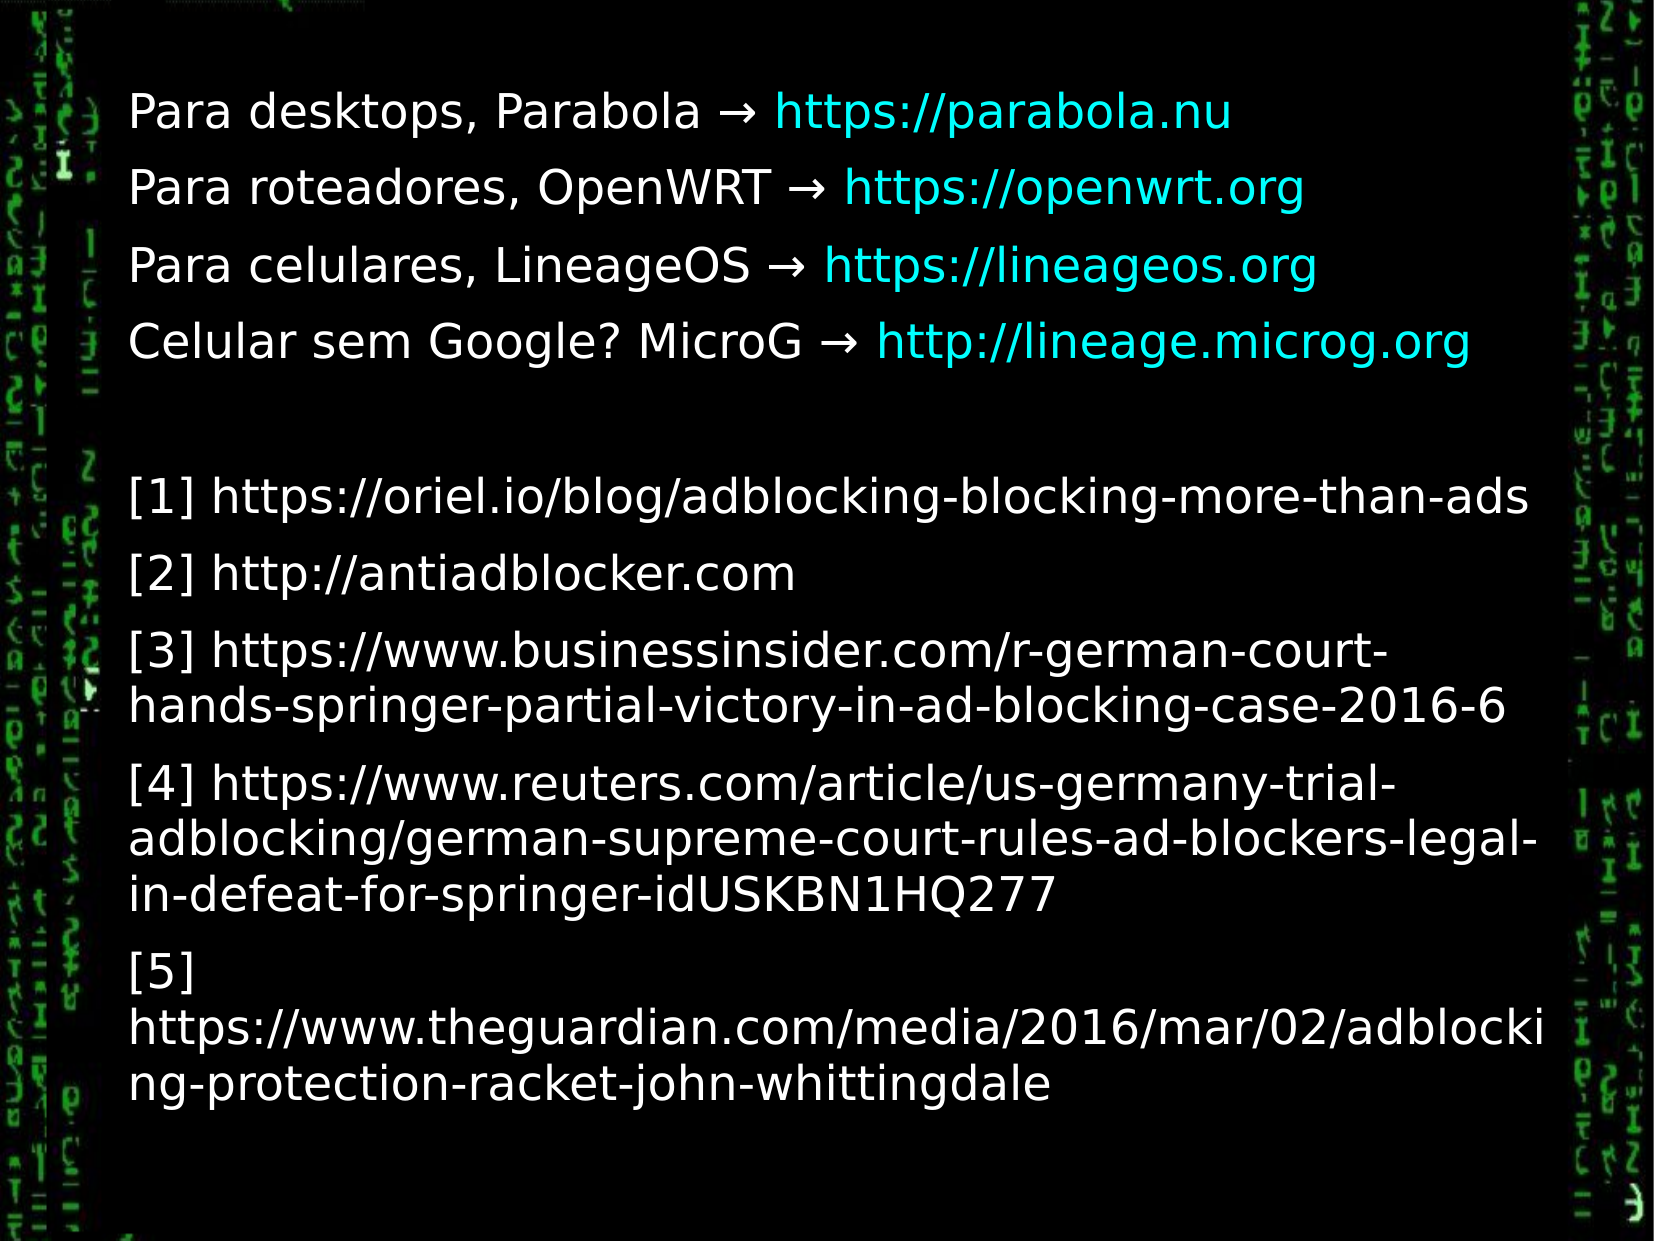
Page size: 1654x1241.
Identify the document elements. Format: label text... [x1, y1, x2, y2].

picture [0, 0, 1654, 1241]
list Para desktops, Parabola → https://parabola.nu Para roteadores, OpenWRT → https://openwrt.org Para celulares, LineageOS → https://lineageos.org Celular sem Google? MicroG → http://lineage.microg.org [1] https://oriel.io/blog/adblocking-blocking-more-than-ads [2] http://antiadblocker.com [3] https://www.businessinsider.com/r-german-court-hands-springer-partial-victory-in-ad-blocking-case-2016-6 [4] https://www.reuters.com/article/us-germany-trial-adblocking/german-supreme-court-rules-ad-blockers-legal-in-defeat-for-springer-idUSKBN1HQ277 [5] https://www.theguardian.com/media/2016/mar/02/adblocking-protection-racket-john-whittingdale [76, 83, 1555, 1132]
